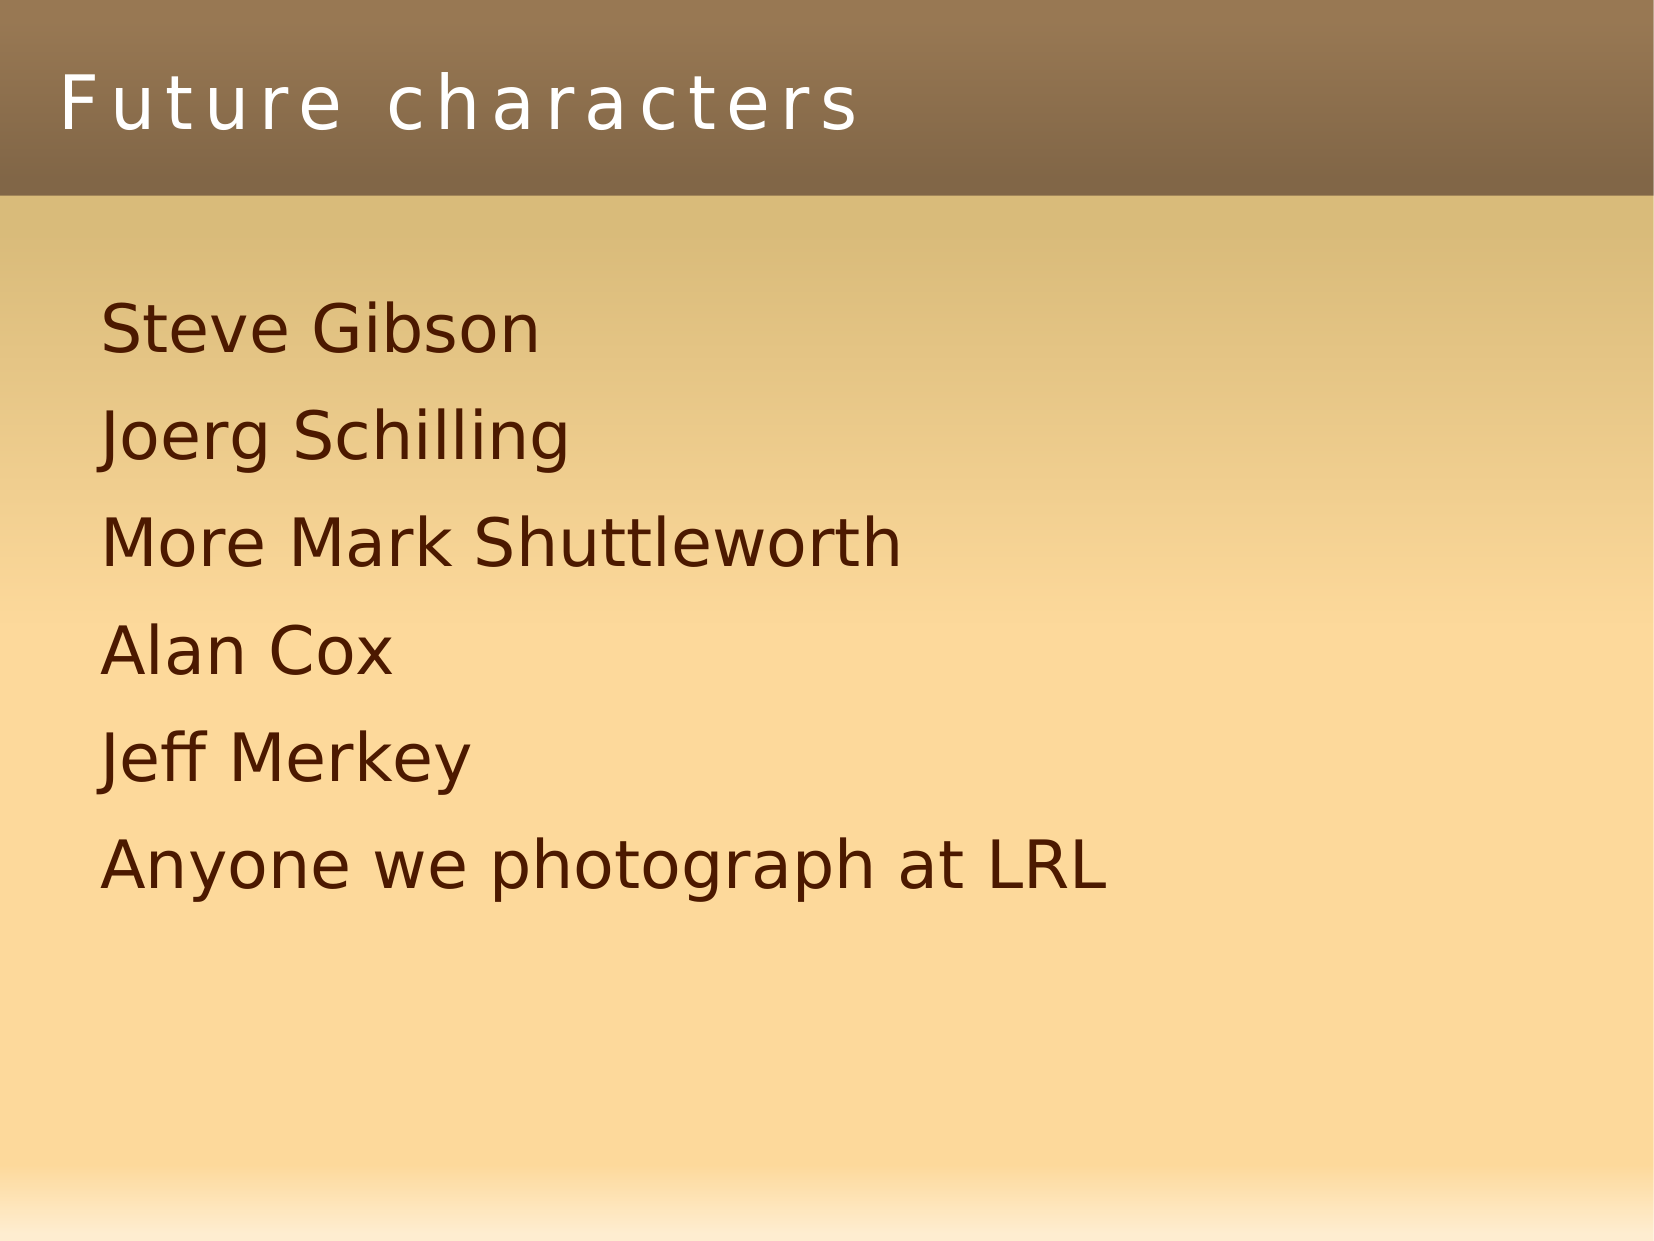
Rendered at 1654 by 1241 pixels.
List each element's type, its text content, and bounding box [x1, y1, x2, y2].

picture [0, 0, 1654, 1241]
title Future characters [59, 29, 1595, 178]
list Steve Gibson Joerg Schilling More Mark Shuttleworth Alan Cox Jeff Merkey Anyone we photograph at LRL [82, 290, 1571, 1109]
